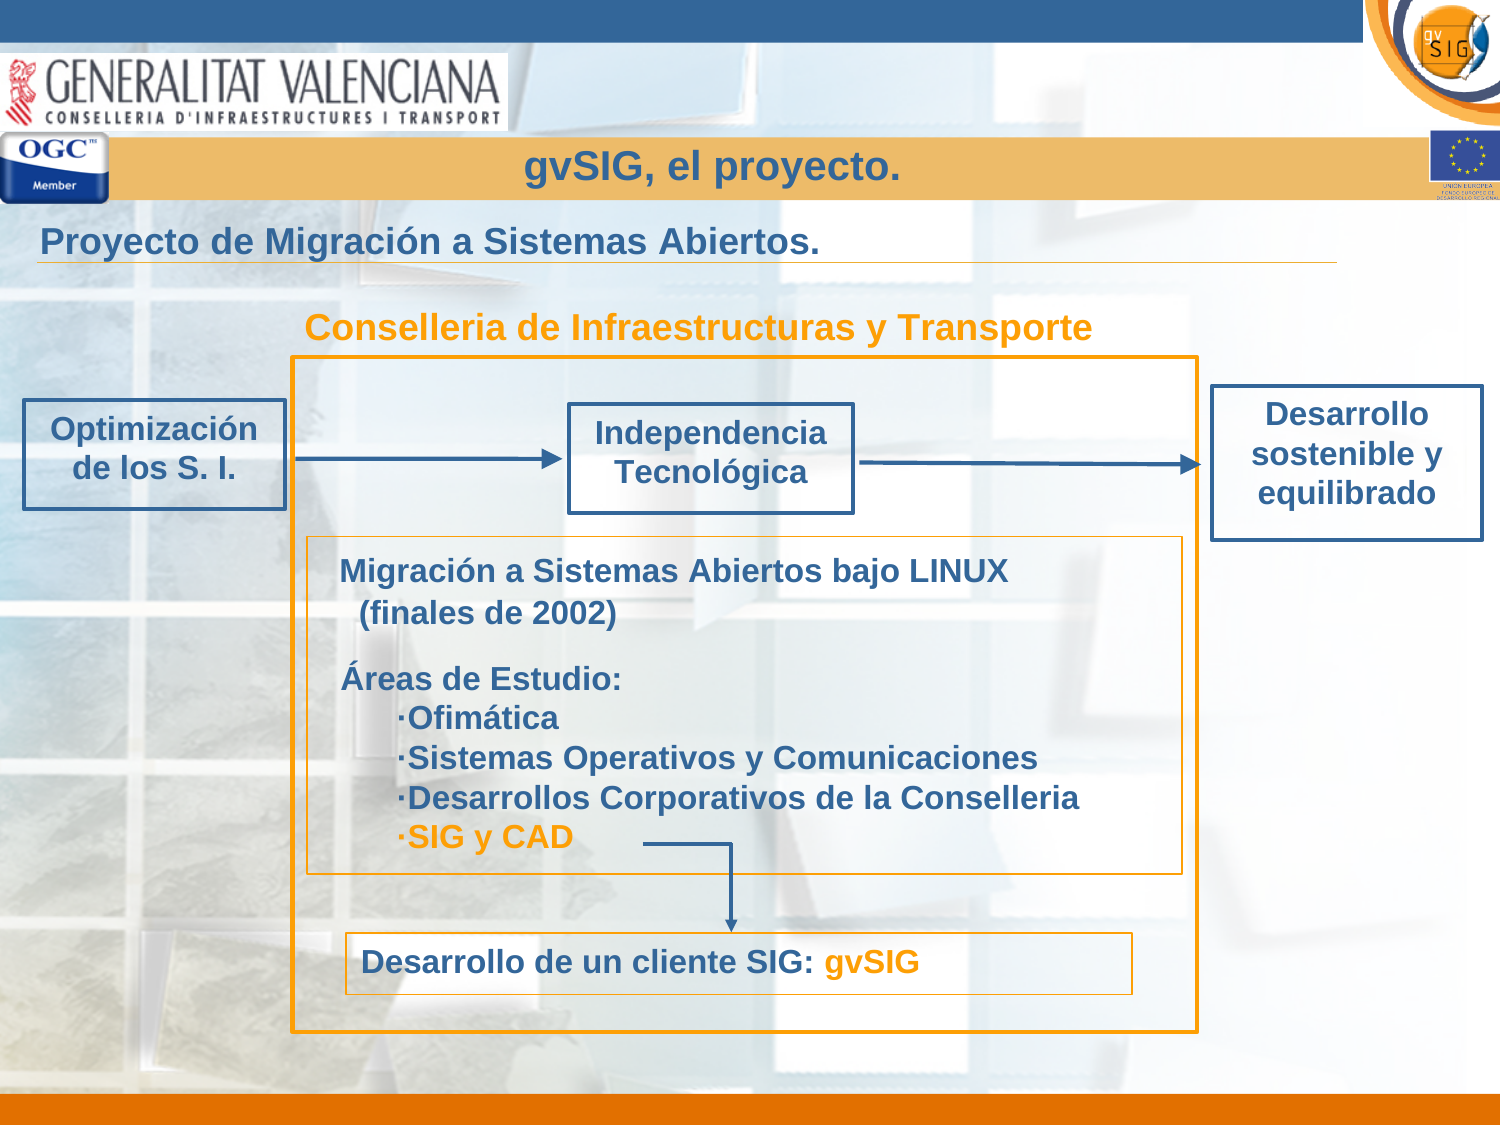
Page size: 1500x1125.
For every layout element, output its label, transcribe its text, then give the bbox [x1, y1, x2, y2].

picture [0, 132, 109, 137]
picture [1429, 129, 1500, 200]
text_box Independencia Tecnológica [569, 406, 853, 515]
text_box gvSIG, el proyecto. [0, 137, 1426, 205]
text_box Optimización de los S. I. [23, 399, 285, 558]
picture [0, 53, 508, 131]
text_box Conselleria de Infraestructuras y Transporte [289, 296, 1183, 406]
picture [1363, 0, 1500, 127]
text_box Migración a Sistemas Abiertos bajo LINUX (finales de 2002) Áreas de Estudio: ·Ofimática ·Sistemas Operativos y Comunicaciones ·Desarrollos Corporativos de la Conselleria ·SIG y CAD [307, 536, 1183, 944]
text_box Proyecto de Migración a Sistemas Abiertos. [24, 209, 946, 271]
text_box Desarrollo de un cliente SIG: gvSIG [346, 932, 1133, 995]
text_box Desarrollo sostenible y equilibrado [1211, 385, 1483, 546]
